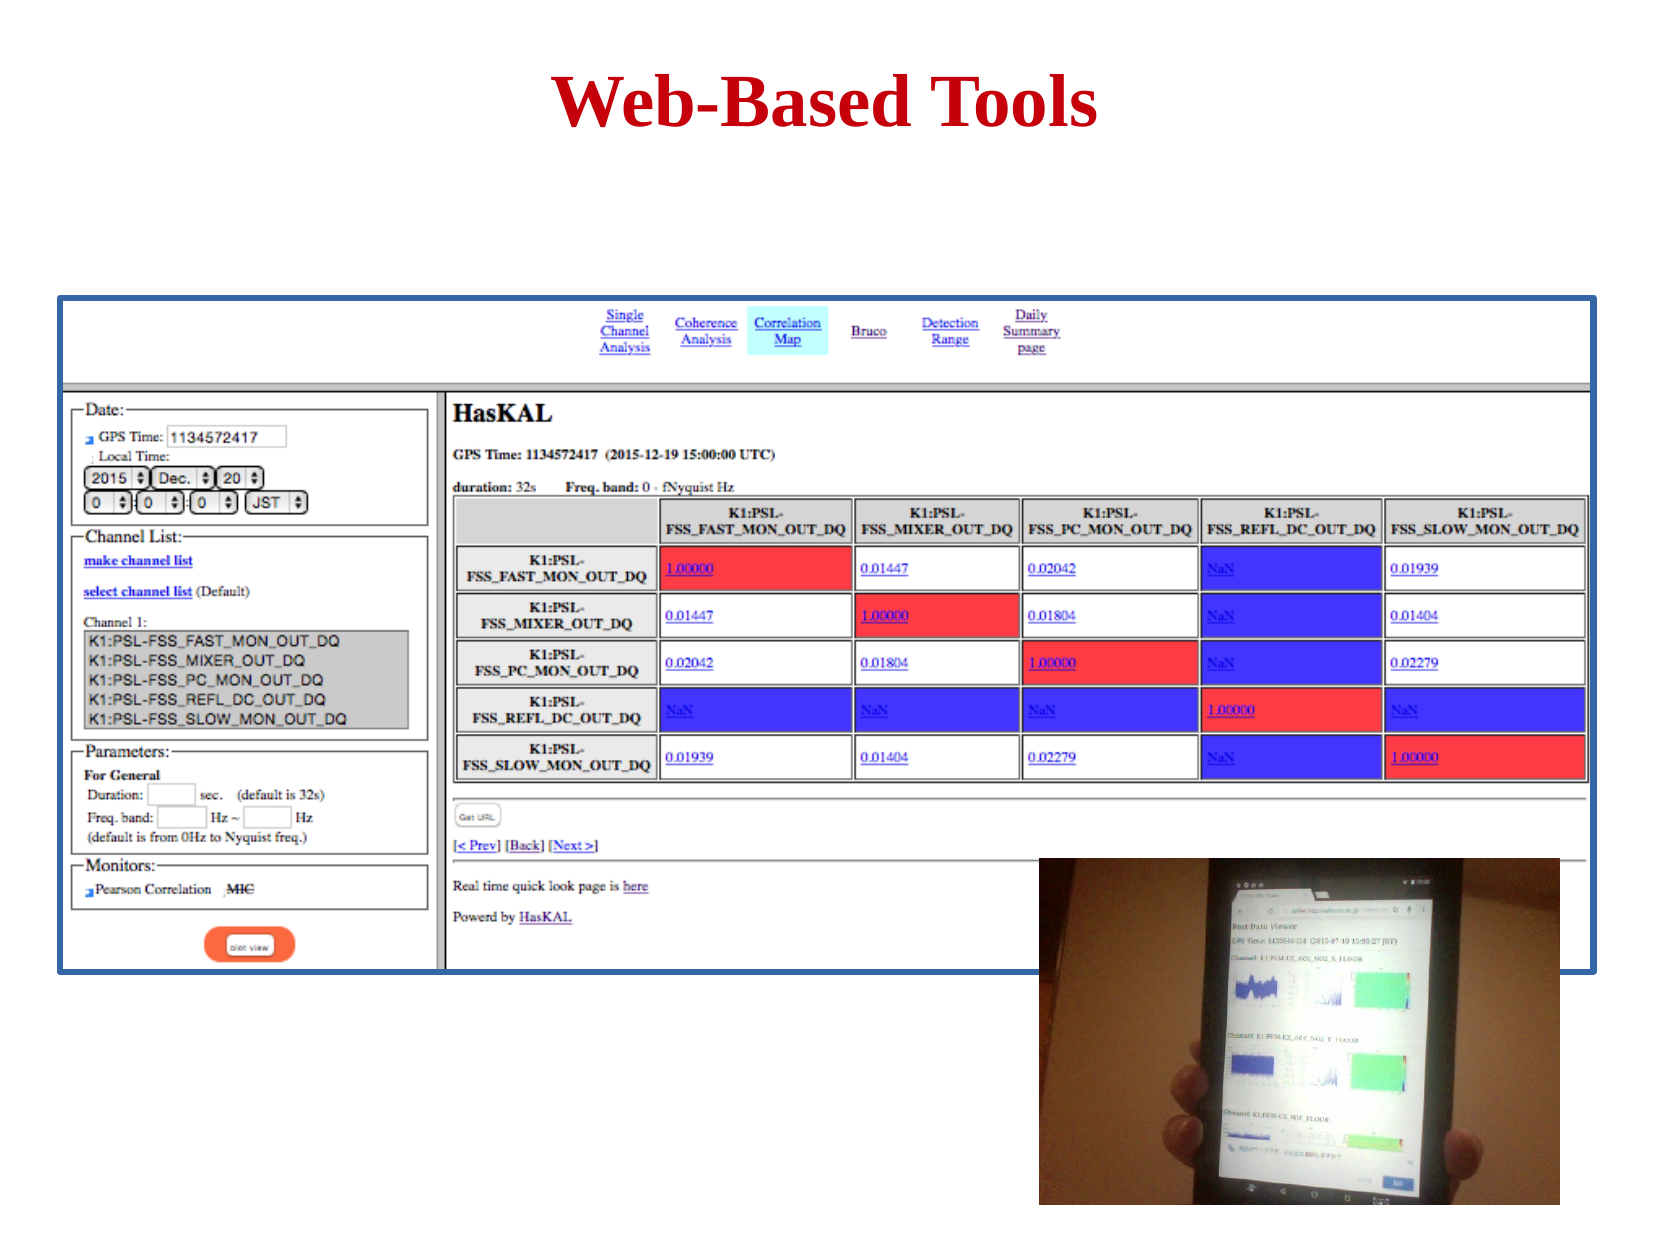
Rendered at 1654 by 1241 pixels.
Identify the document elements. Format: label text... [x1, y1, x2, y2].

title Web-Based Tools [80, 46, 1569, 157]
picture [63, 300, 1591, 1205]
